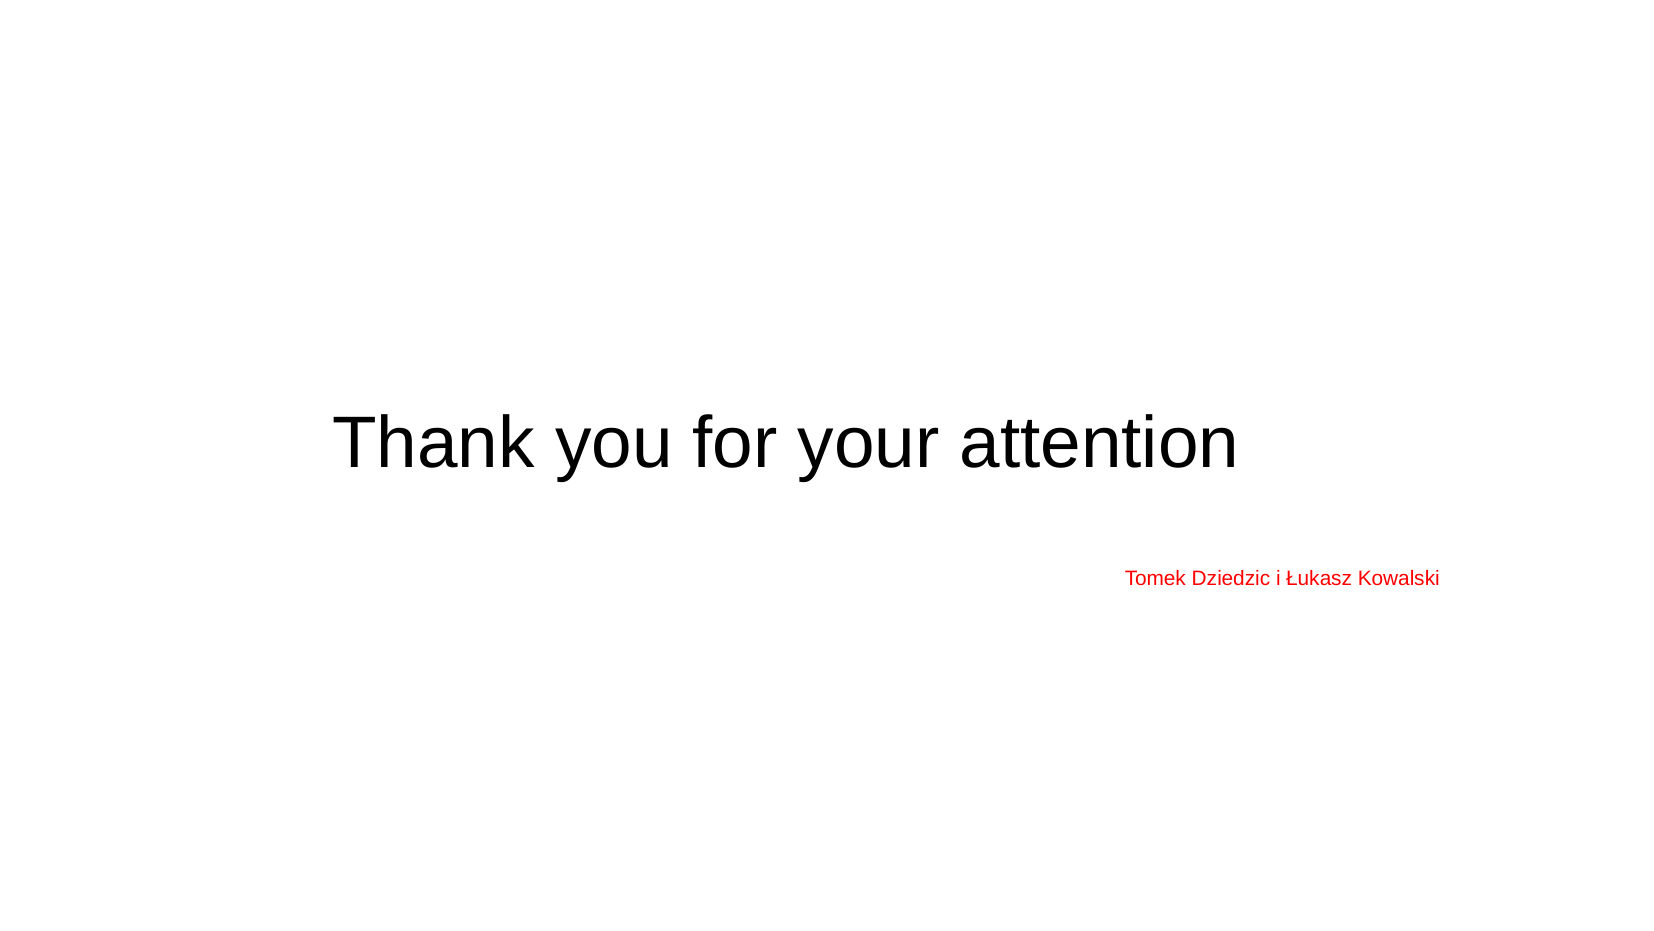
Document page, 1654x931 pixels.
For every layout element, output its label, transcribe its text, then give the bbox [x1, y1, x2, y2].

subtitle Thank you for your attention Tomek Dziedzic i Łukasz Kowalski [82, 217, 1571, 758]
